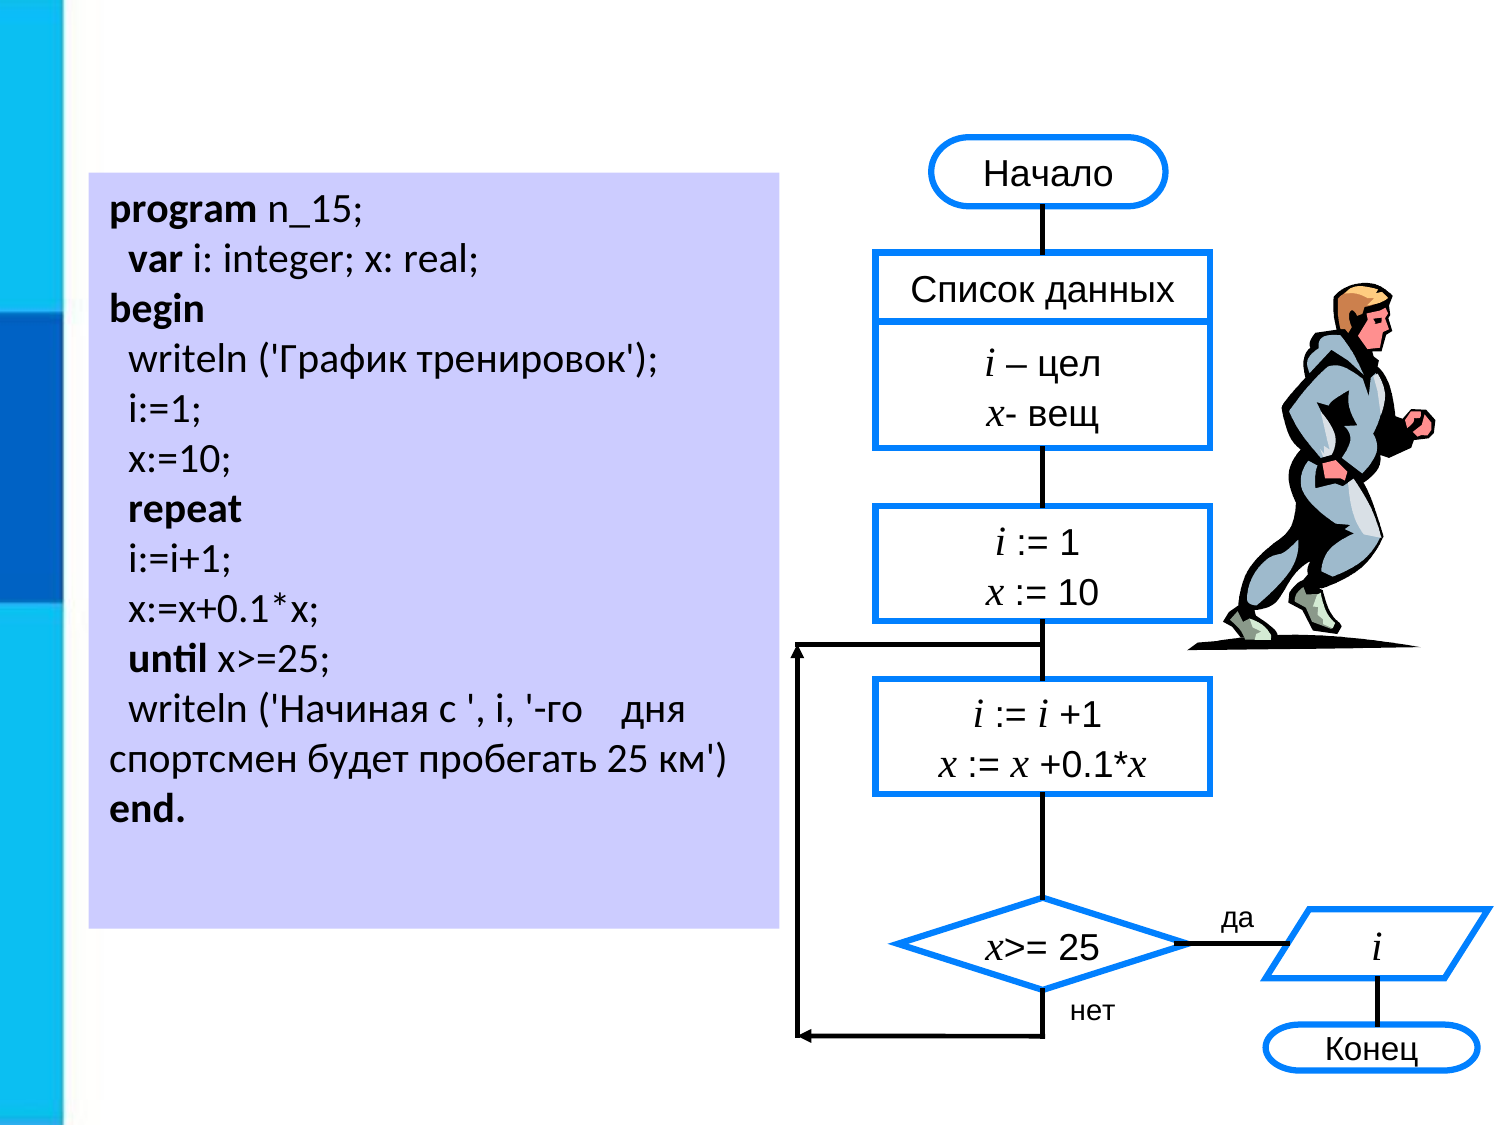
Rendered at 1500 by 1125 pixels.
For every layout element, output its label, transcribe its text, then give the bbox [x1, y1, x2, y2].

text_box i – цел x- вещ [875, 321, 1187, 449]
text_box да [1198, 897, 1277, 941]
picture [0, 0, 1500, 1125]
text_box program n_15; var i: integer; x: real; begin writeln ('График тренировок'); i:=1; x:=10; repeat i:=i+1; x:=x+0.1*x; until x>=25; writeln ('Начиная с ', i, '-го дня спортсмен будет пробегать 25 км') end. [94, 172, 804, 839]
text_box i [1265, 909, 1489, 979]
text_box x>= 25 [897, 898, 1181, 990]
text_box Начало [931, 137, 1166, 207]
text_box i := 1 x := 10 [875, 506, 1187, 622]
text_box Конец [1265, 1024, 1478, 1071]
text_box i := i +1 x := x +0.1*x [875, 678, 1210, 794]
text_box Список данных [875, 252, 1211, 321]
text_box нет [1053, 990, 1132, 1034]
text_box [88, 172, 780, 929]
